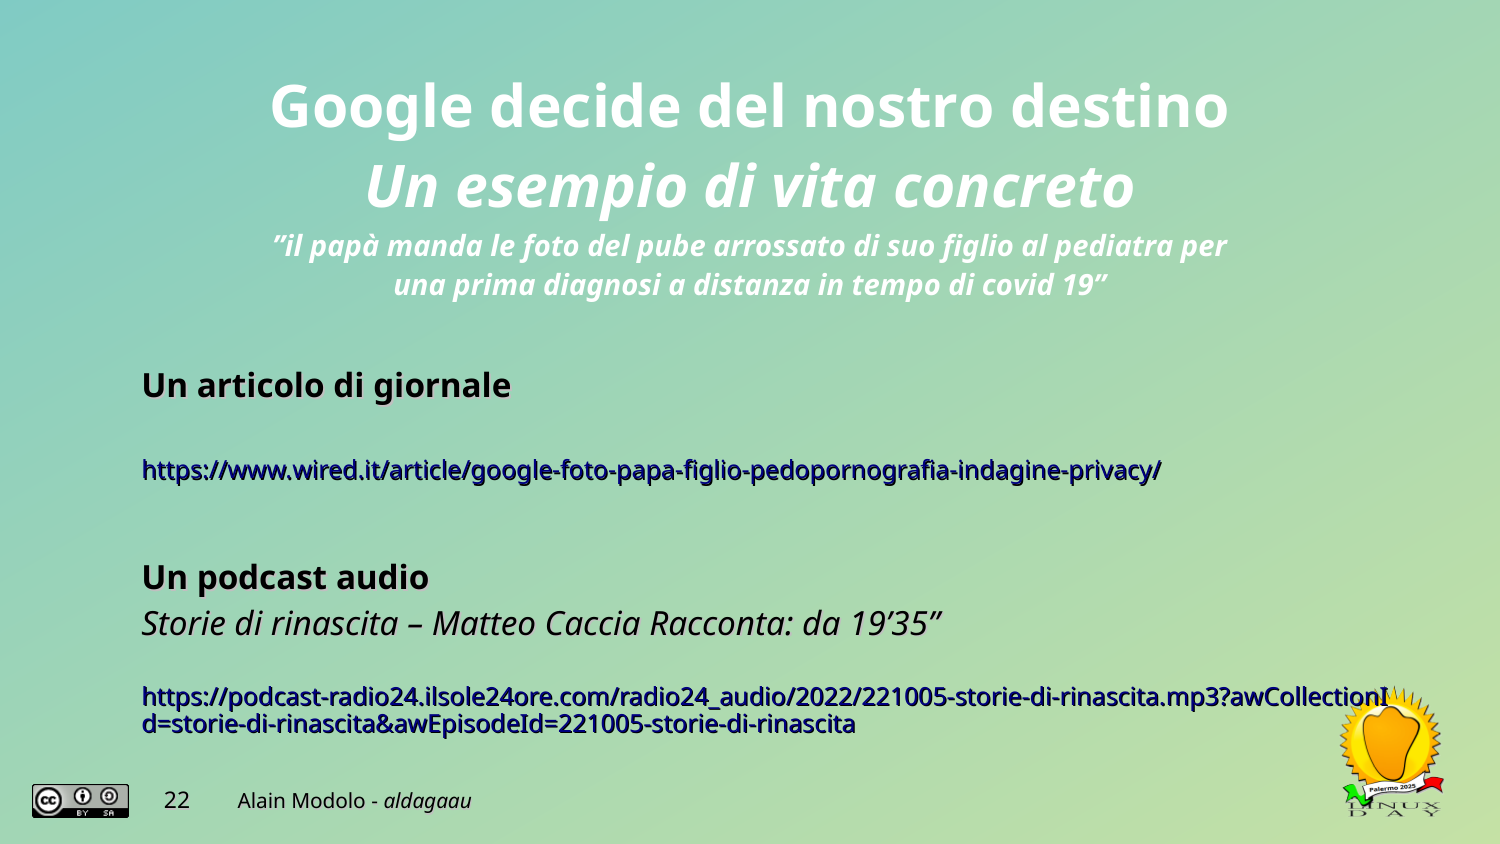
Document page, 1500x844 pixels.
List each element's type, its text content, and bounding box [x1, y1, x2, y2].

title Google decide del nostro destino Un esempio di vita concreto ”il papà manda le foto del pube arrossato di suo figlio al pediatra per una prima diagnosi a distanza in tempo di covid 19” [262, 53, 1238, 316]
picture [32, 784, 129, 818]
text_box Un articolo di giornale https://www.wired.it/article/google-foto-papa-figlio-pedopornografia-indagine-privacy/ Un podcast audio Storie di rinascita – Matteo Caccia Racconta: da 19’35” https://podcast-radio24.ilsole24ore.com/radio24_audio/2022/221005-storie-di-rinascita.mp3?awCollectionId=storie-di-rinascita&awEpisodeId=221005-storie-di-rinascita [126, 354, 1421, 747]
picture [1233, 670, 1500, 844]
